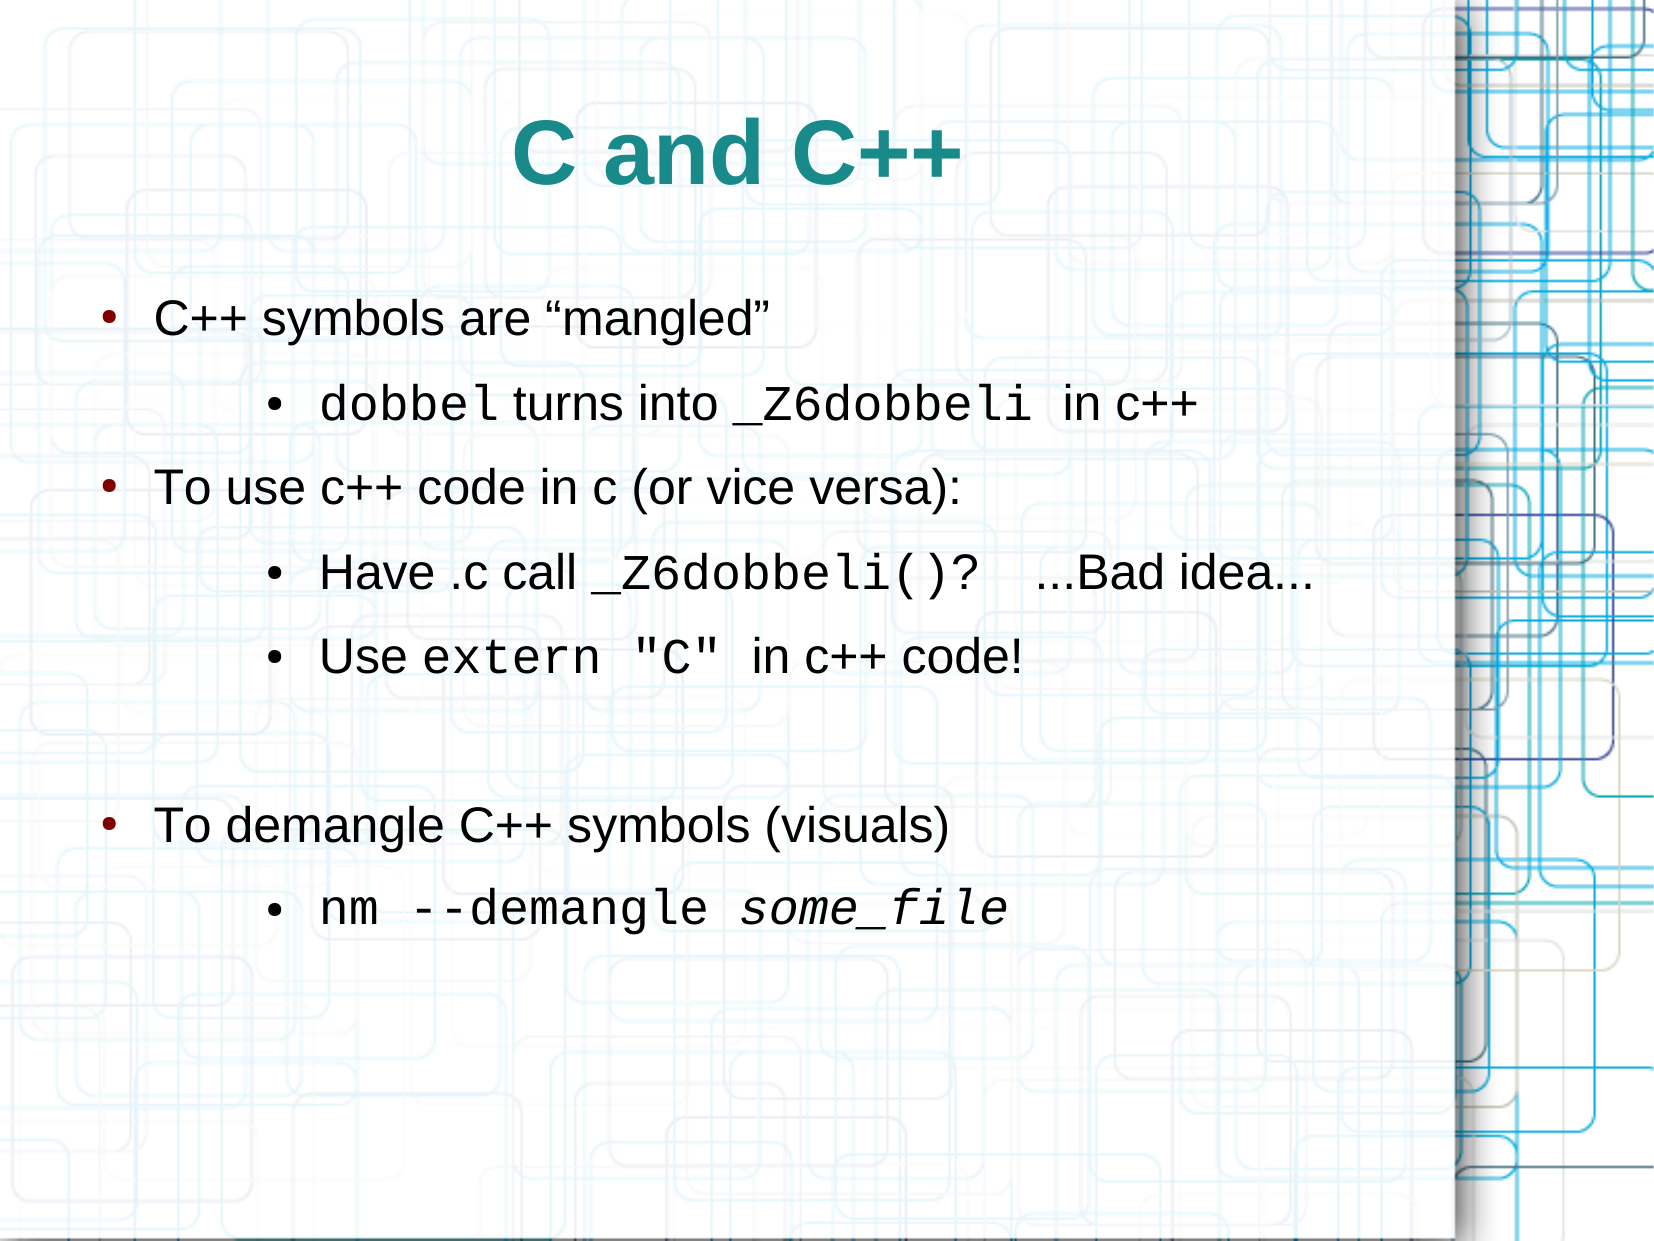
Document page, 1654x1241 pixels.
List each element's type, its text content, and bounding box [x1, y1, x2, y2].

picture [0, 0, 1654, 1241]
list C++ symbols are “mangled” dobbel turns into _Z6dobbeli in c++ To use c++ code in c (or vice versa): Have .c call _Z6dobbeli()? ...Bad idea... Use extern "C" in c++ code! To demangle C++ symbols (visuals) nm --demangle some_file [82, 290, 1418, 1109]
title C and C++ [59, 49, 1418, 257]
